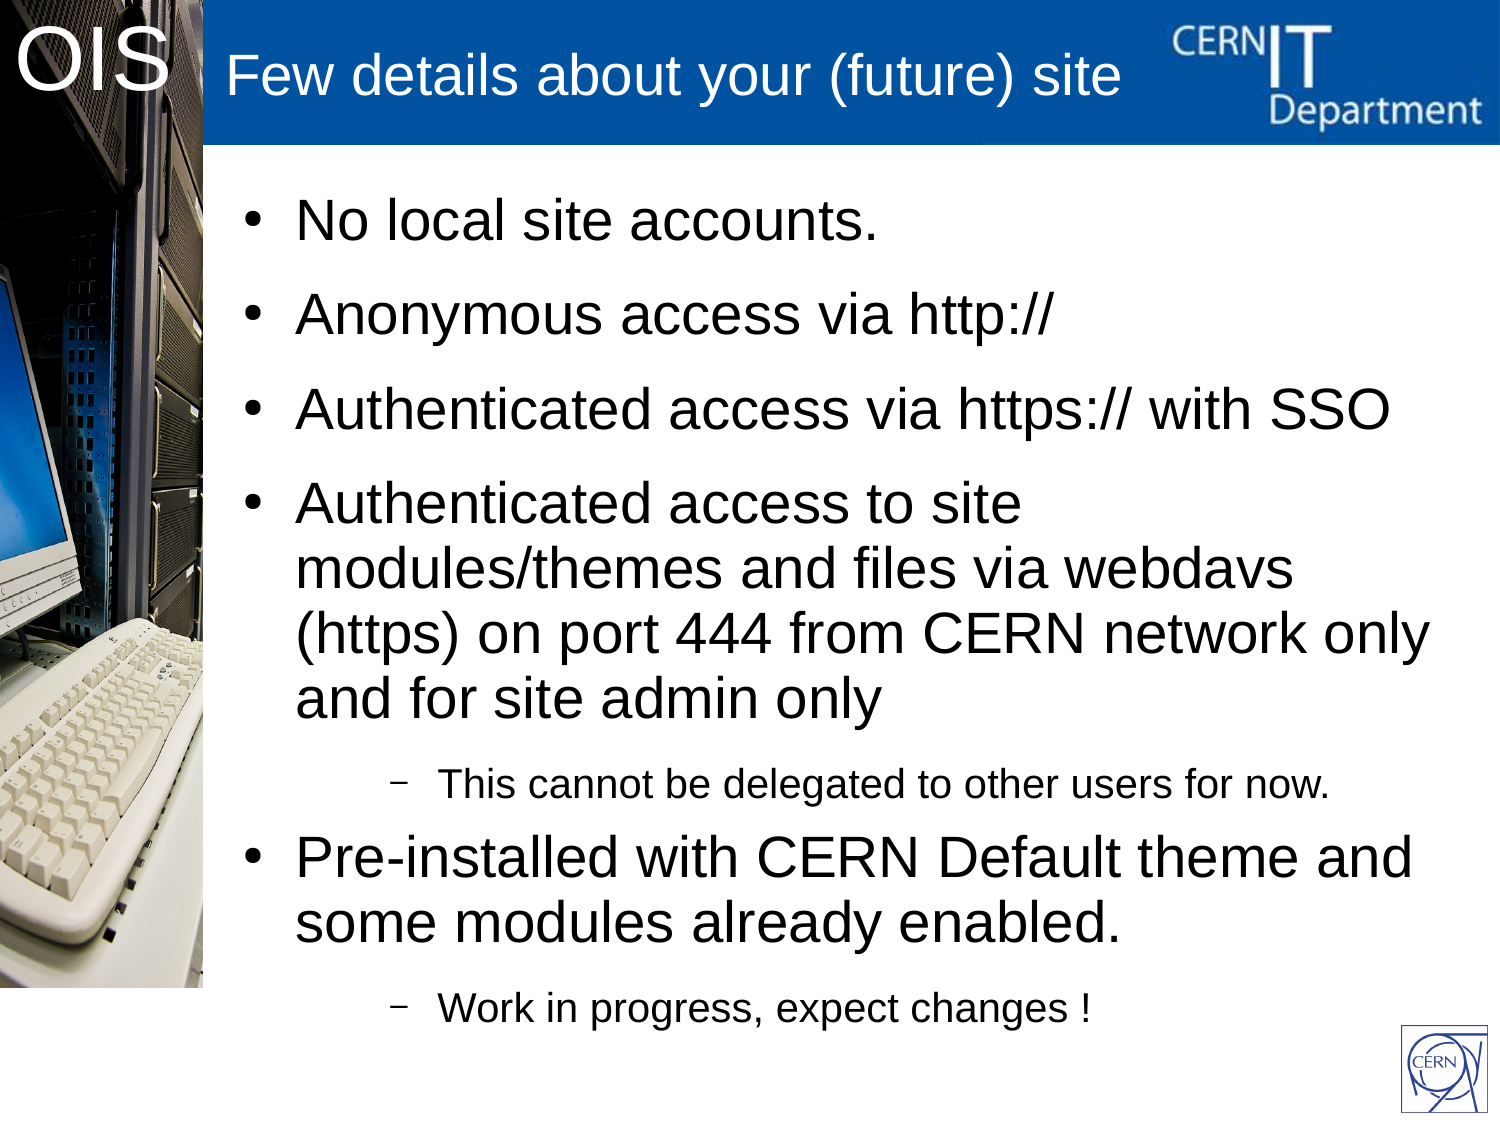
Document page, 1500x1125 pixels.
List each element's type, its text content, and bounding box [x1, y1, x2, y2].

picture [0, 0, 1500, 988]
list No local site accounts. Anonymous access via http:// Authenticated access via https:// with SSO Authenticated access to site modules/themes and files via webdavs (https) on port 444 from CERN network only and for site admin only This cannot be delegated to other users for now. Pre-installed with CERN Default theme and some modules already enabled. Work in progress, expect changes ! [225, 187, 1463, 998]
picture [1401, 1025, 1488, 1113]
title Few details about your (future) site [225, 7, 1238, 143]
